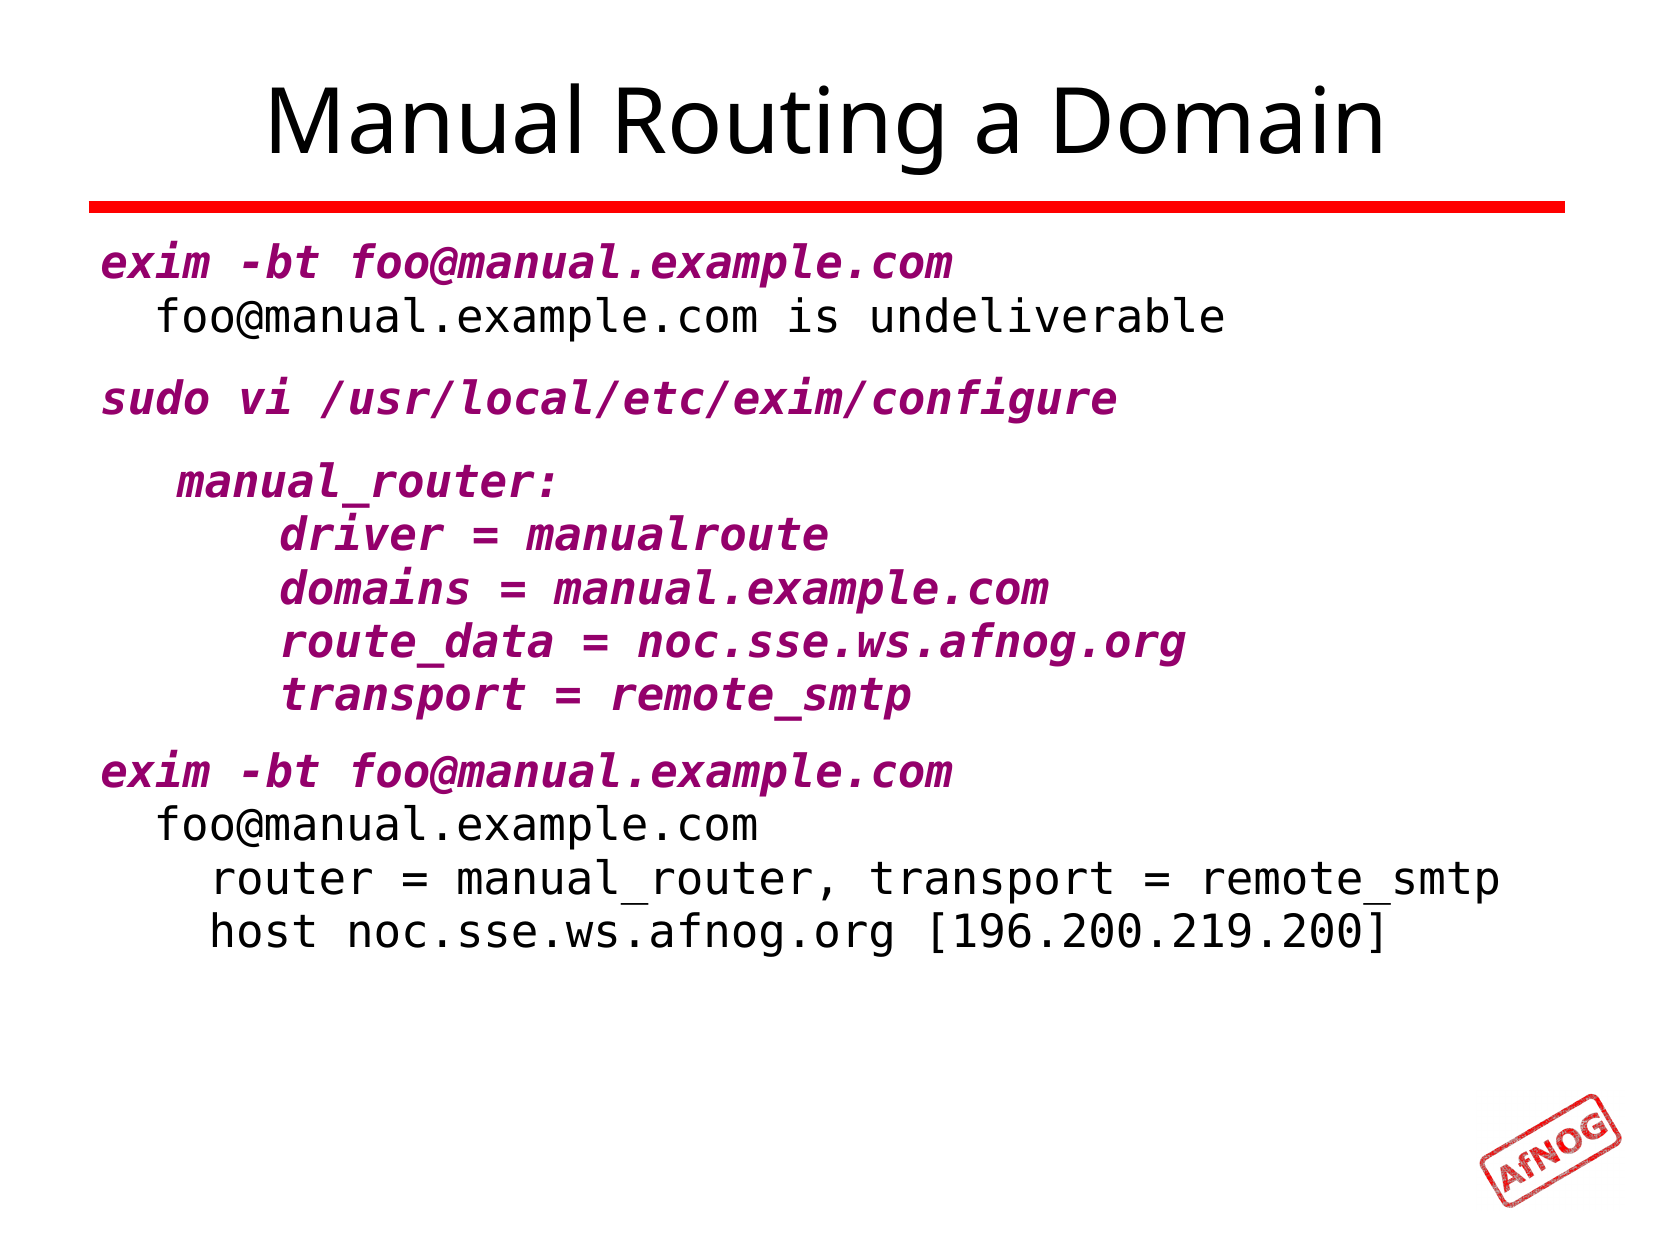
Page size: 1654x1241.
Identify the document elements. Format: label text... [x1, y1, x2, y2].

picture [1476, 1090, 1625, 1211]
list exim -bt foo@manual.example.com foo@manual.example.com is undeliverable sudo vi /usr/local/etc/exim/configure manual_router: driver = manualroute domains = manual.example.com route_data = noc.sse.ws.afnog.org transport = remote_smtp exim -bt foo@manual.example.com foo@manual.example.com router = manual_router, transport = remote_smtp host noc.sse.ws.afnog.org [196.200.219.200] [82, 236, 1571, 1123]
title Manual Routing a Domain [88, 29, 1565, 207]
